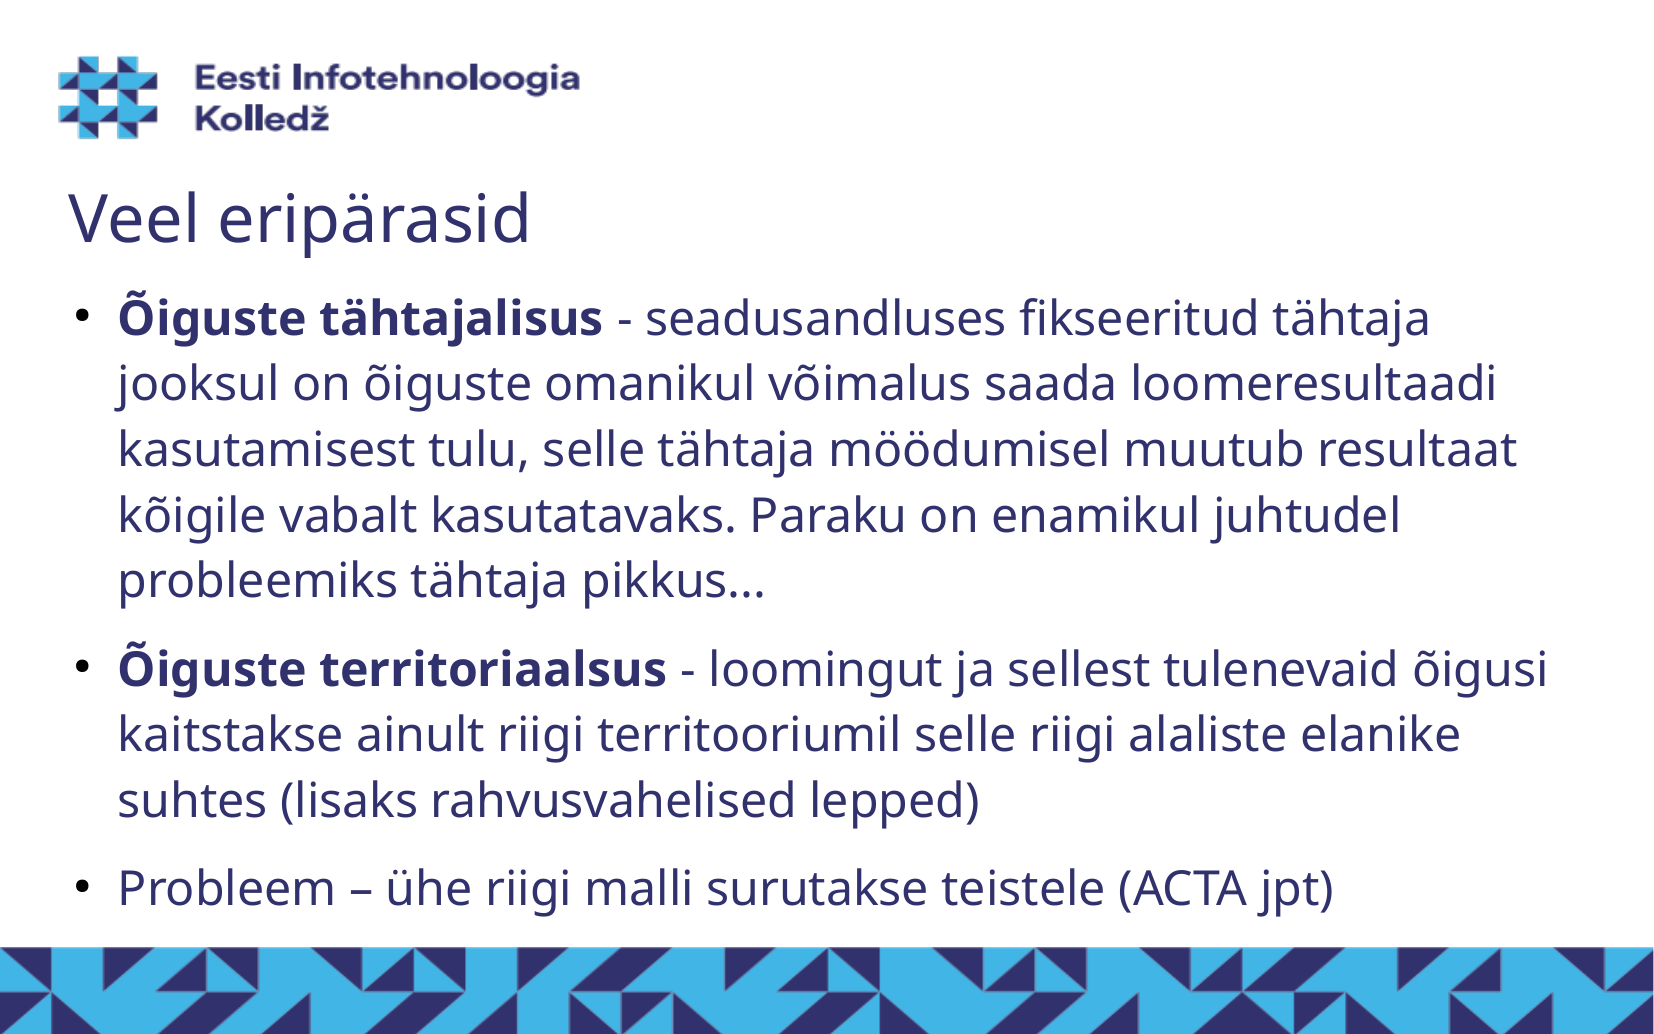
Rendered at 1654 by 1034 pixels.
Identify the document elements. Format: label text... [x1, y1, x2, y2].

title Veel eripärasid [68, 147, 1536, 283]
list Õiguste tähtajalisus - seadusandluses fikseeritud tähtaja jooksul on õiguste omanikul võimalus saada loomeresultaadi kasutamisest tulu, selle tähtaja möödumisel muutub resultaat kõigile vabalt kasutatavaks. Paraku on enamikul juhtudel probleemiks tähtaja pikkus... Õiguste territoriaalsus - loomingut ja sellest tulenevaid õigusi kaitstakse ainult riigi territooriumil selle riigi alaliste elanike suhtes (lisaks rahvusvahelised lepped) Probleem – ühe riigi malli surutakse teistele (ACTA jpt) [59, 283, 1595, 936]
